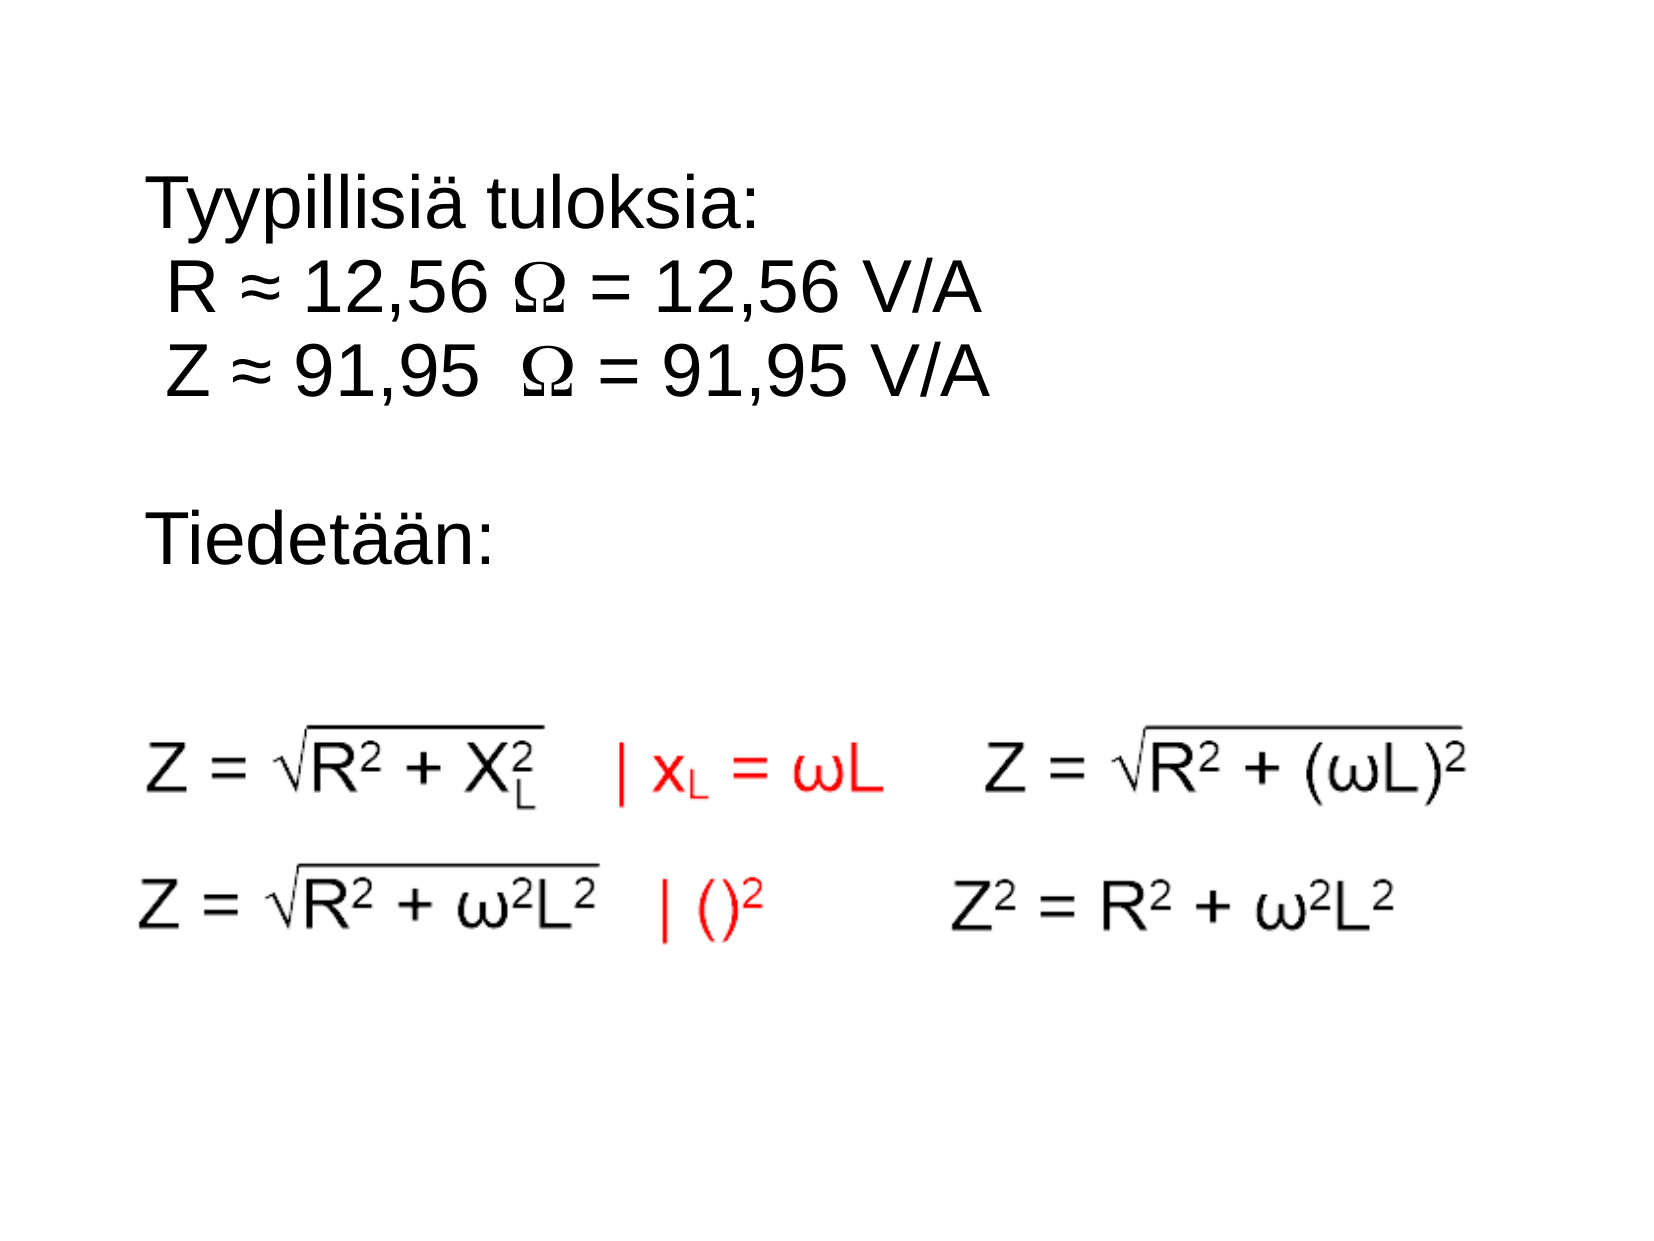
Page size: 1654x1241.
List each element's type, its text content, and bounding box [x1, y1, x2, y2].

picture [59, 644, 1629, 993]
text_box Tyypillisiä tuloksia: R ≈ 12,56 W = 12,56 V/A Z ≈ 91,95 W = 91,95 V/A Tiedetään: [129, 153, 1595, 604]
